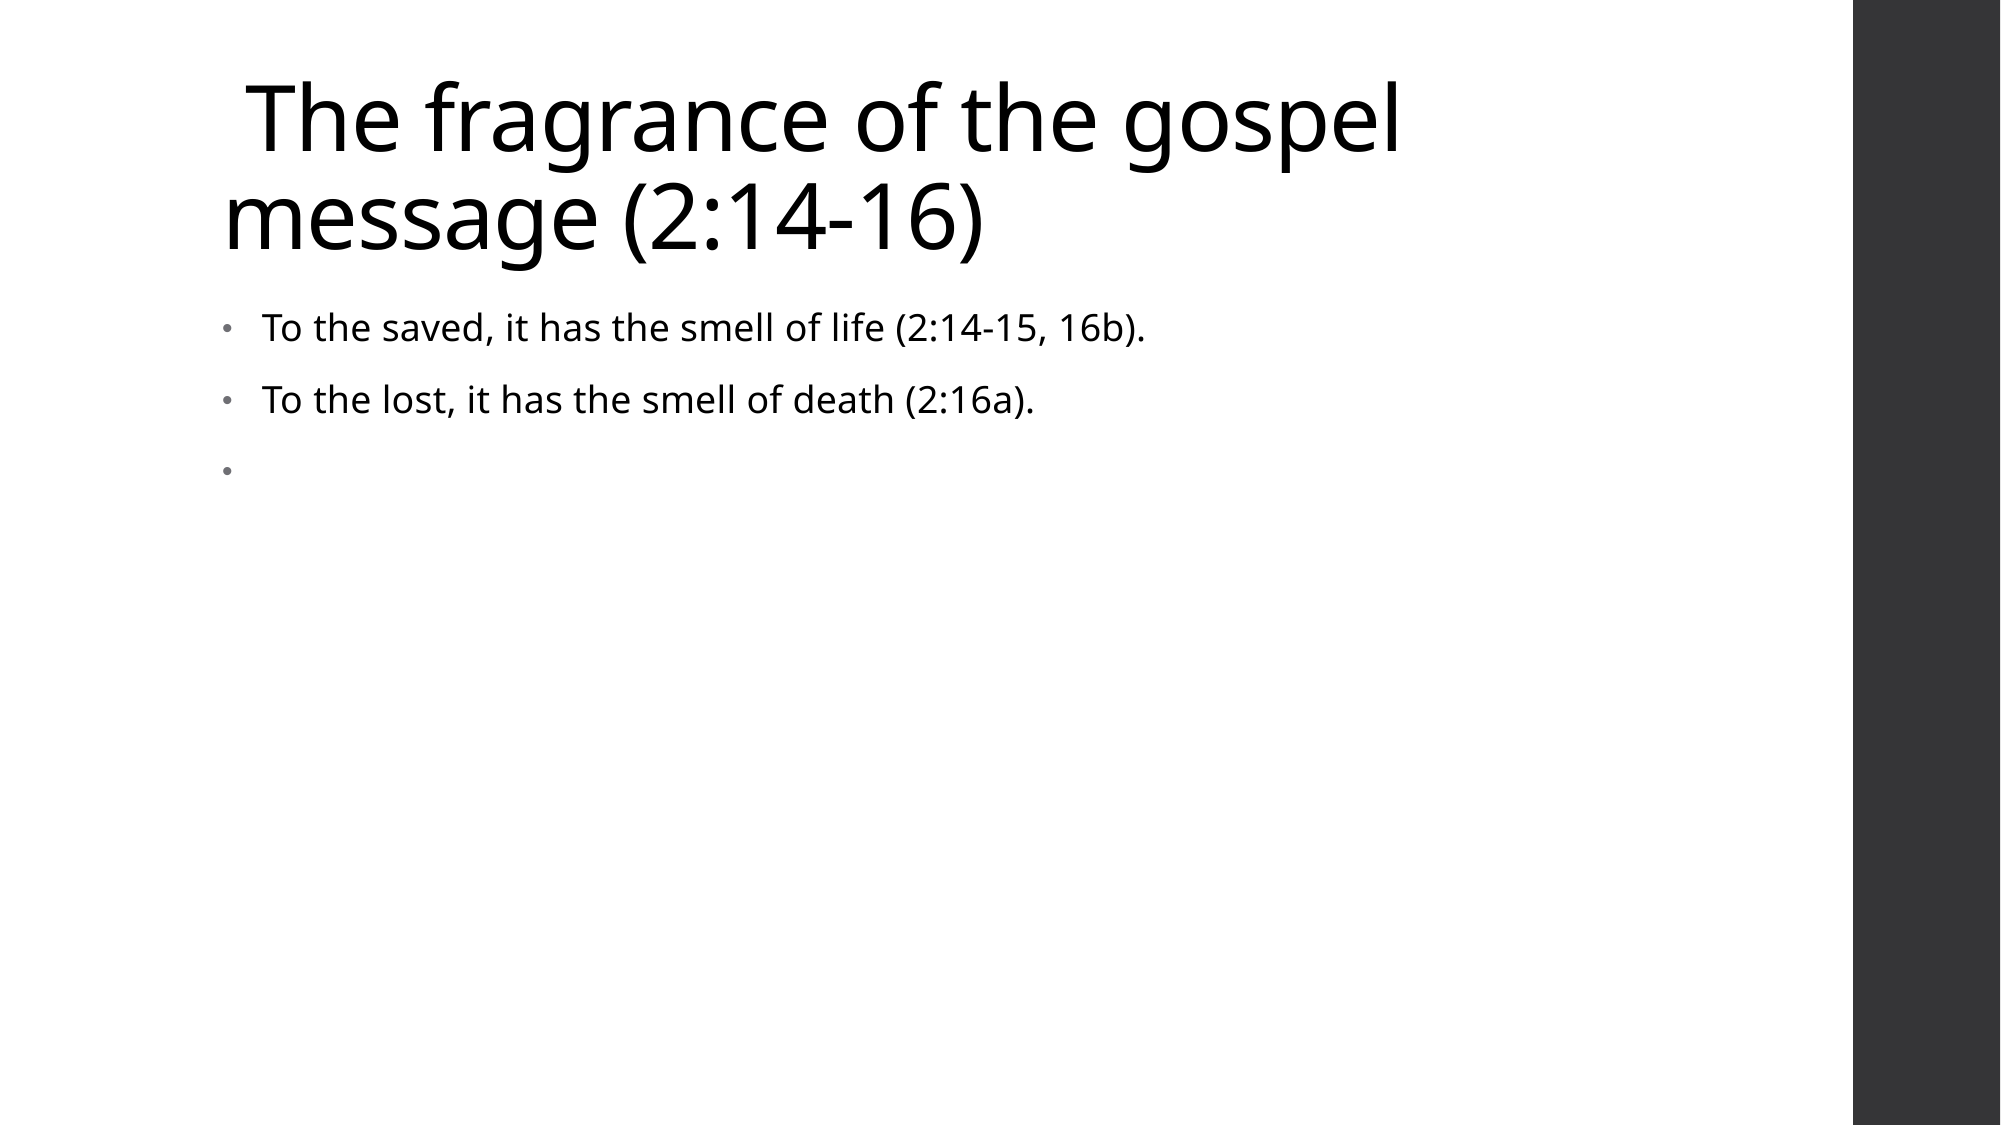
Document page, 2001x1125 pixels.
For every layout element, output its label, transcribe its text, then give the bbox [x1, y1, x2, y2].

list To the saved, it has the smell of life (2:14-15, 16b). To the lost, it has the smell of death (2:16a). [206, 299, 1617, 1014]
title The fragrance of the gospel message (2:14-16) [206, 60, 1797, 278]
